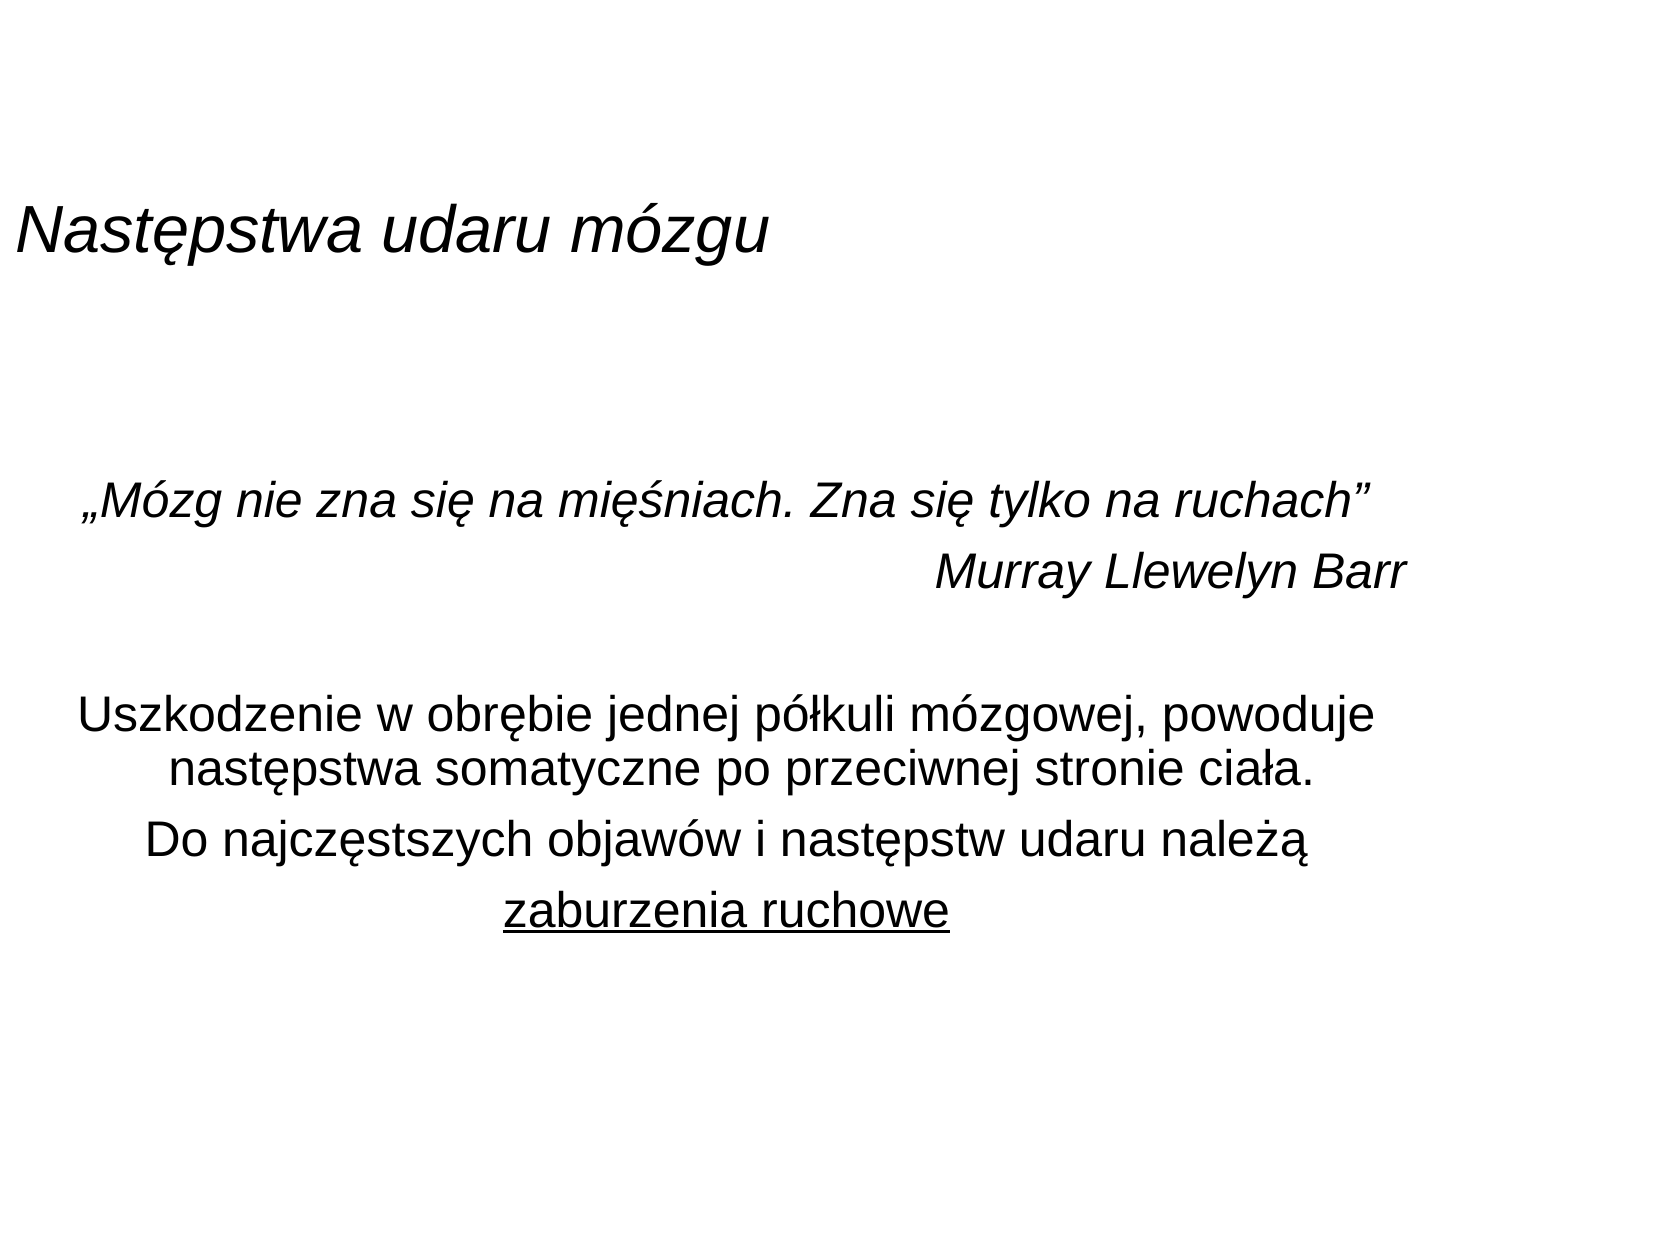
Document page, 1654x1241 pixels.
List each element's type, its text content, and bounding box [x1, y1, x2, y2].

list „Mózg nie zna się na mięśniach. Zna się tylko na ruchach” Murray Llewelyn Barr Uszkodzenie w obrębie jednej półkuli mózgowej, powoduje następstwa somatyczne po przeciwnej stronie ciała. Do najczęstszych objawów i następstw udaru należą zaburzenia ruchowe [0, 350, 1489, 1144]
title Następstwa udaru mózgu [0, 127, 1489, 334]
